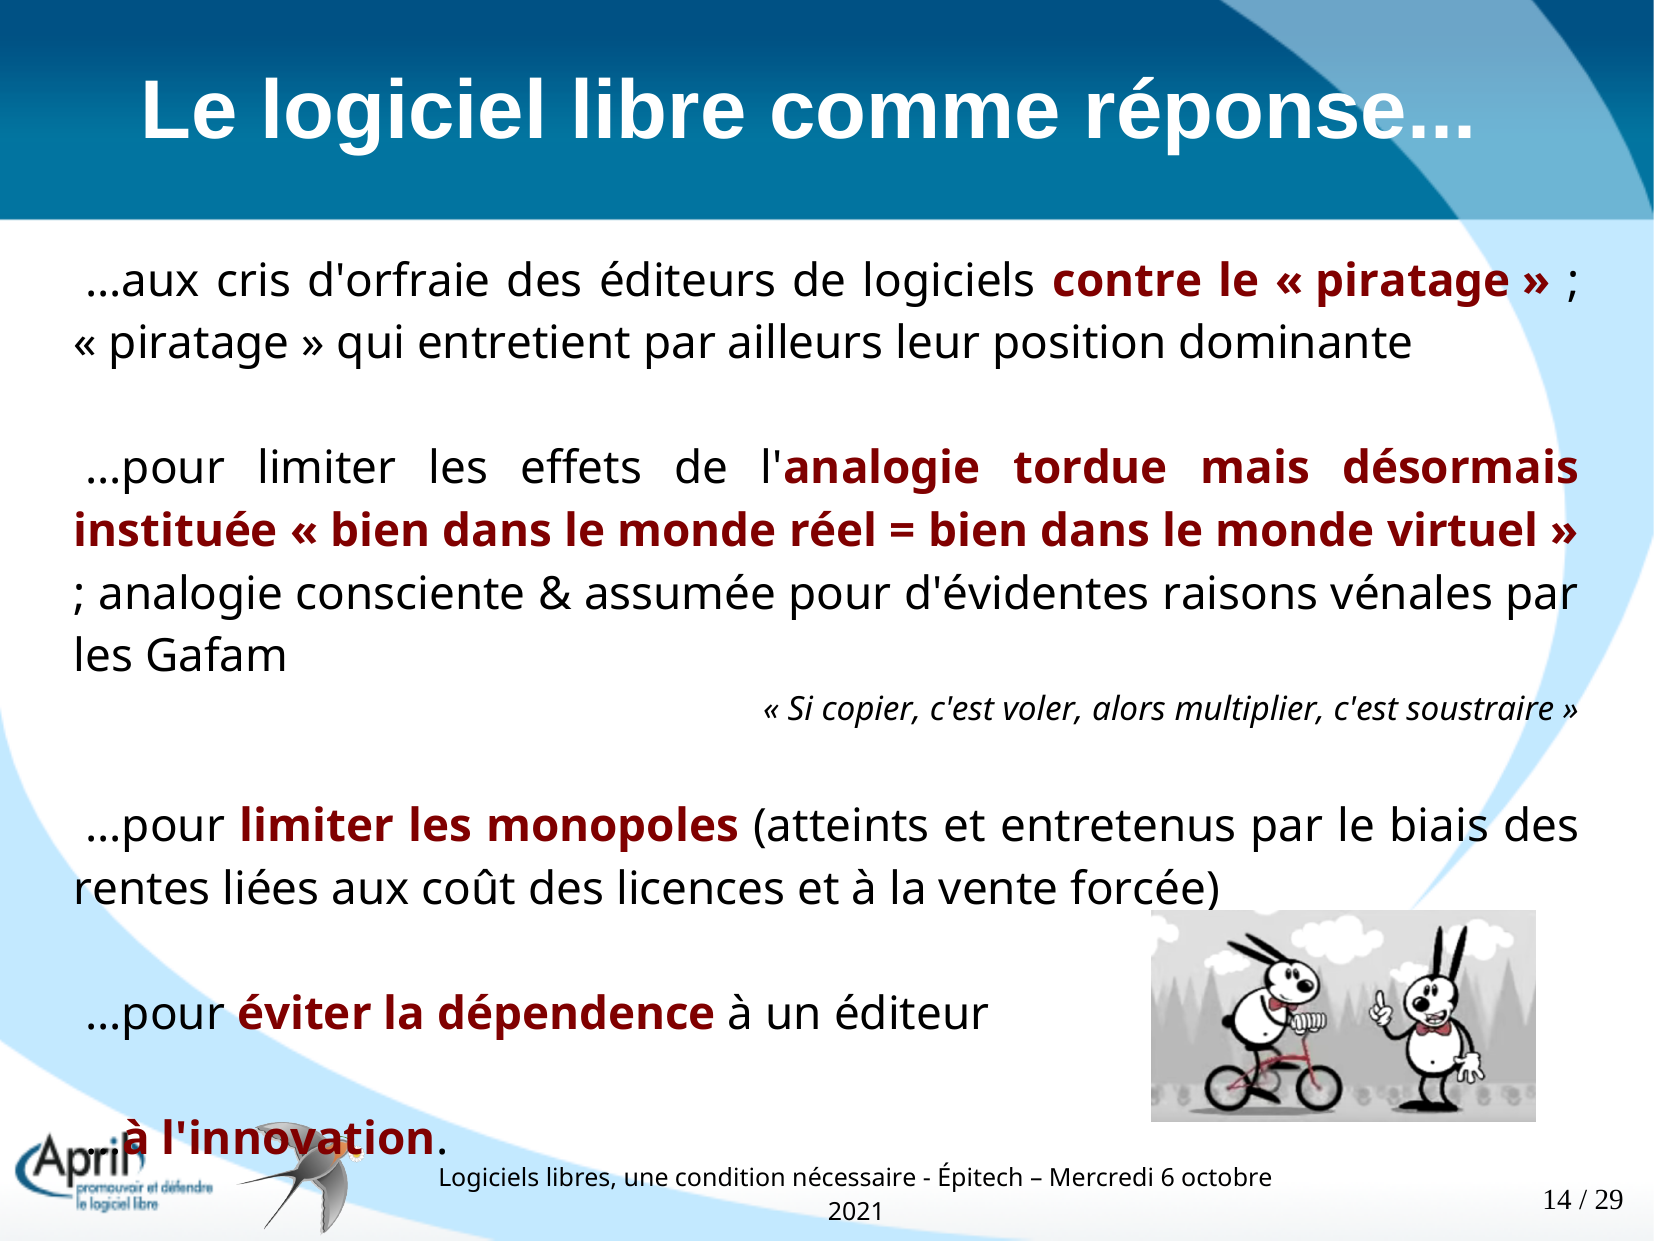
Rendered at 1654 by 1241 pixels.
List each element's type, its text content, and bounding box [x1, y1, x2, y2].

title Le logiciel libre comme réponse... [76, 5, 1565, 213]
picture [0, 0, 1654, 1241]
text_box ...aux cris d'orfraie des éditeurs de logiciels contre le « piratage » ; « piratage » qui entretient par ailleurs leur position dominante ...pour limiter les effets de l'analogie tordue mais désormais instituée « bien dans le monde réel = bien dans le monde virtuel » ; analogie consciente & assumée pour d'évidentes raisons vénales par les Gafam « Si copier, c'est voler, alors multiplier, c'est soustraire » ...pour limiter les monopoles (atteints et entretenus par le biais des rentes liées aux coût des licences et à la vente forcée) ...pour éviter la dépendence à un éditeur ...à l'innovation. [59, 240, 1595, 1182]
